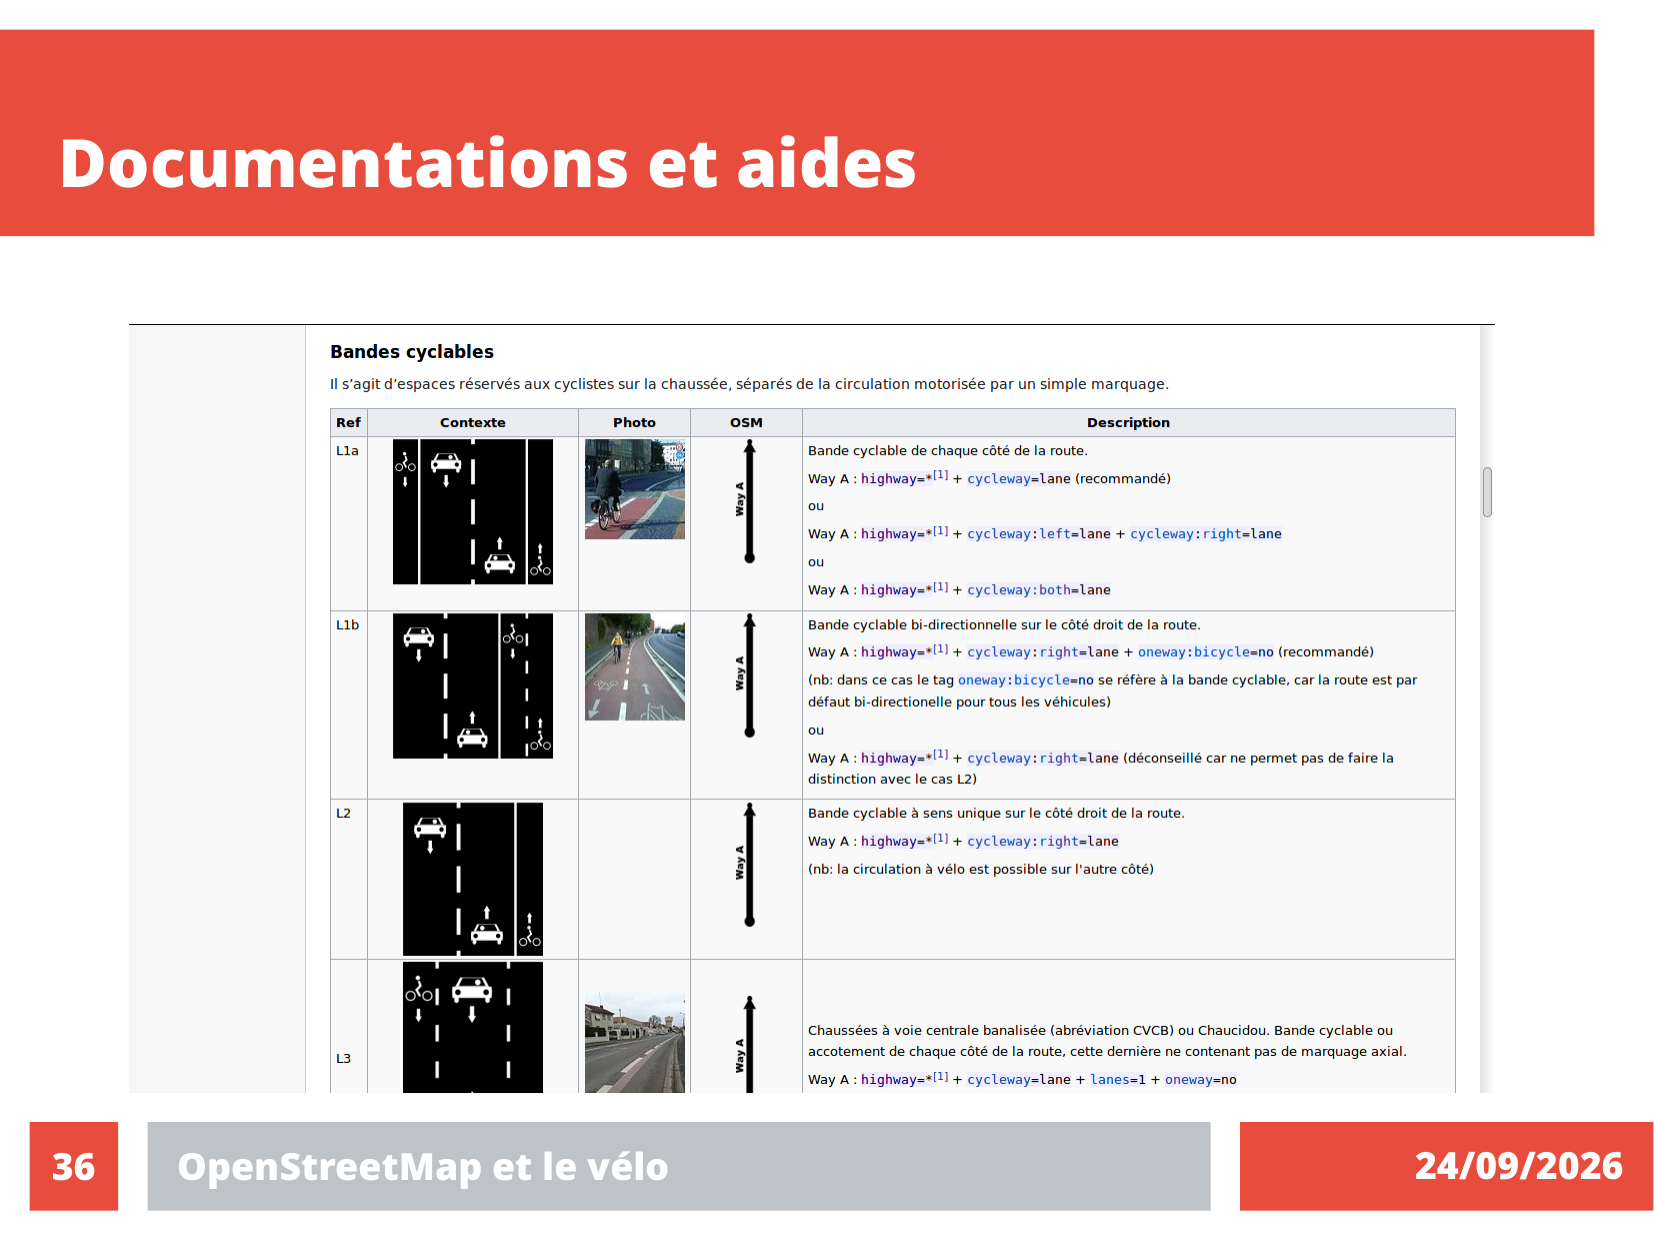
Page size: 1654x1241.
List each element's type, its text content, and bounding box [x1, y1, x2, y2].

title Documentations et aides [59, 59, 1595, 207]
picture [129, 324, 1495, 1093]
